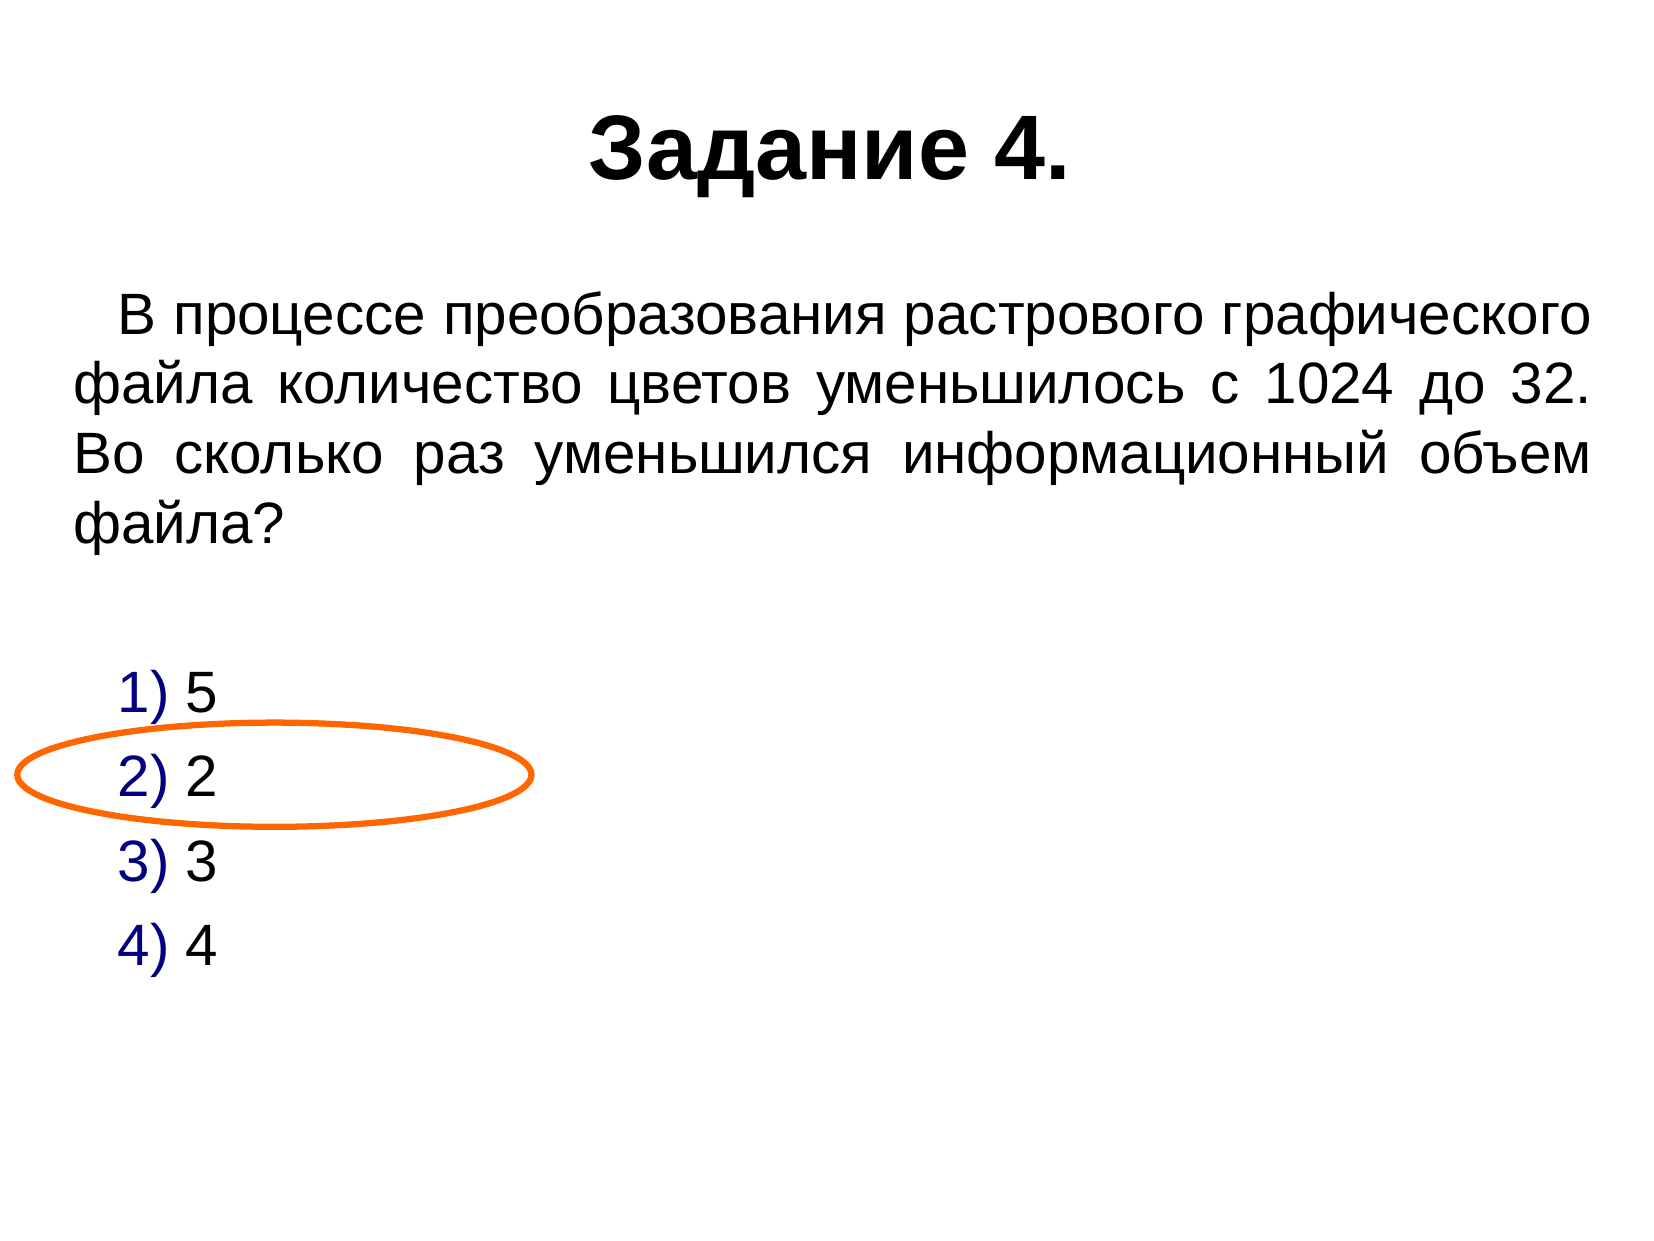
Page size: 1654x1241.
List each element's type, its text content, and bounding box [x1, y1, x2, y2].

list В процессе преобразования растрового графического файла количество цветов уменьшилось с 1024 до 32. Во сколько раз уменьшился информационный объем файла? 5 2 3 4 [58, 726, 528, 823]
list В процессе преобразования растрового графического файла количество цветов уменьшилось с 1024 до 32. Во сколько раз уменьшился информационный объем файла? 5 2 3 4 [58, 268, 1609, 1194]
title Задание 4. [82, 68, 1571, 268]
